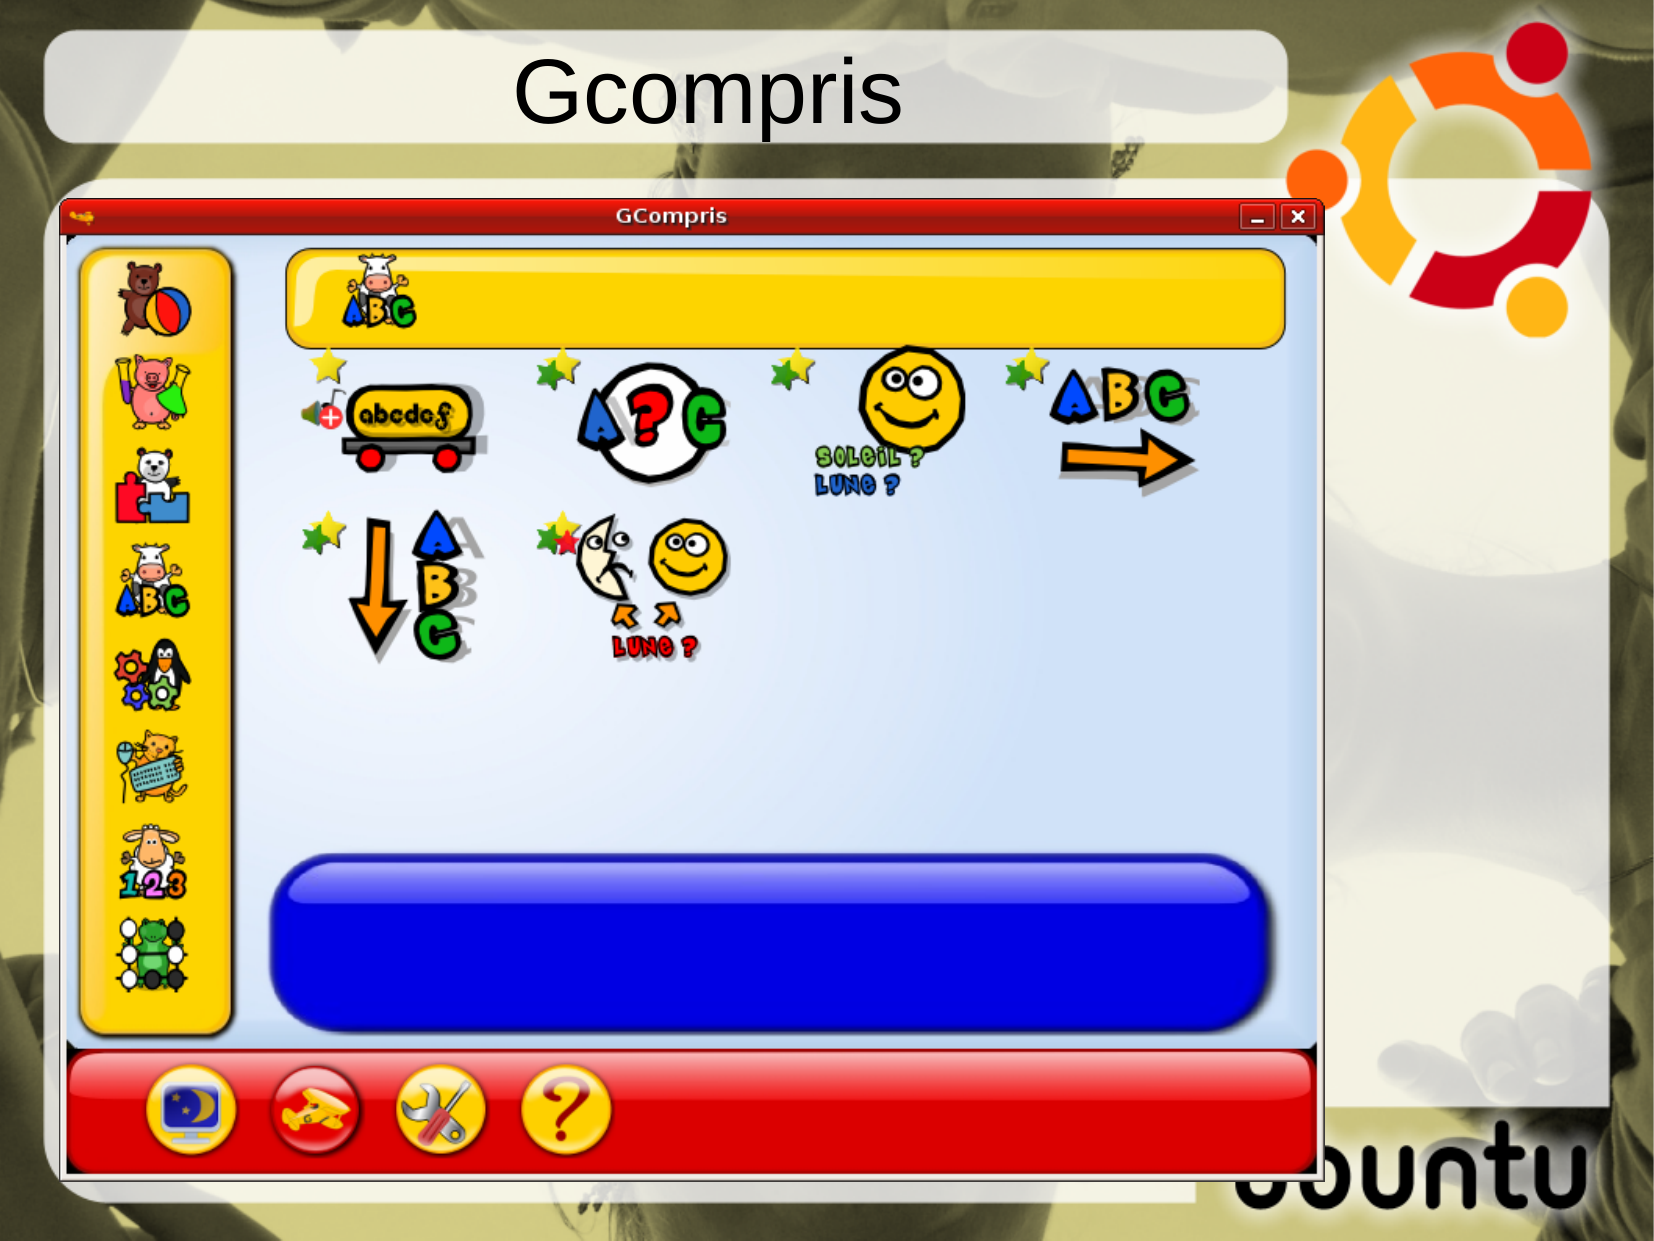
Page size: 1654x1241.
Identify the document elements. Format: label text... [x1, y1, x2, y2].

picture [0, 0, 1654, 1241]
title Gcompris [147, 17, 1270, 148]
